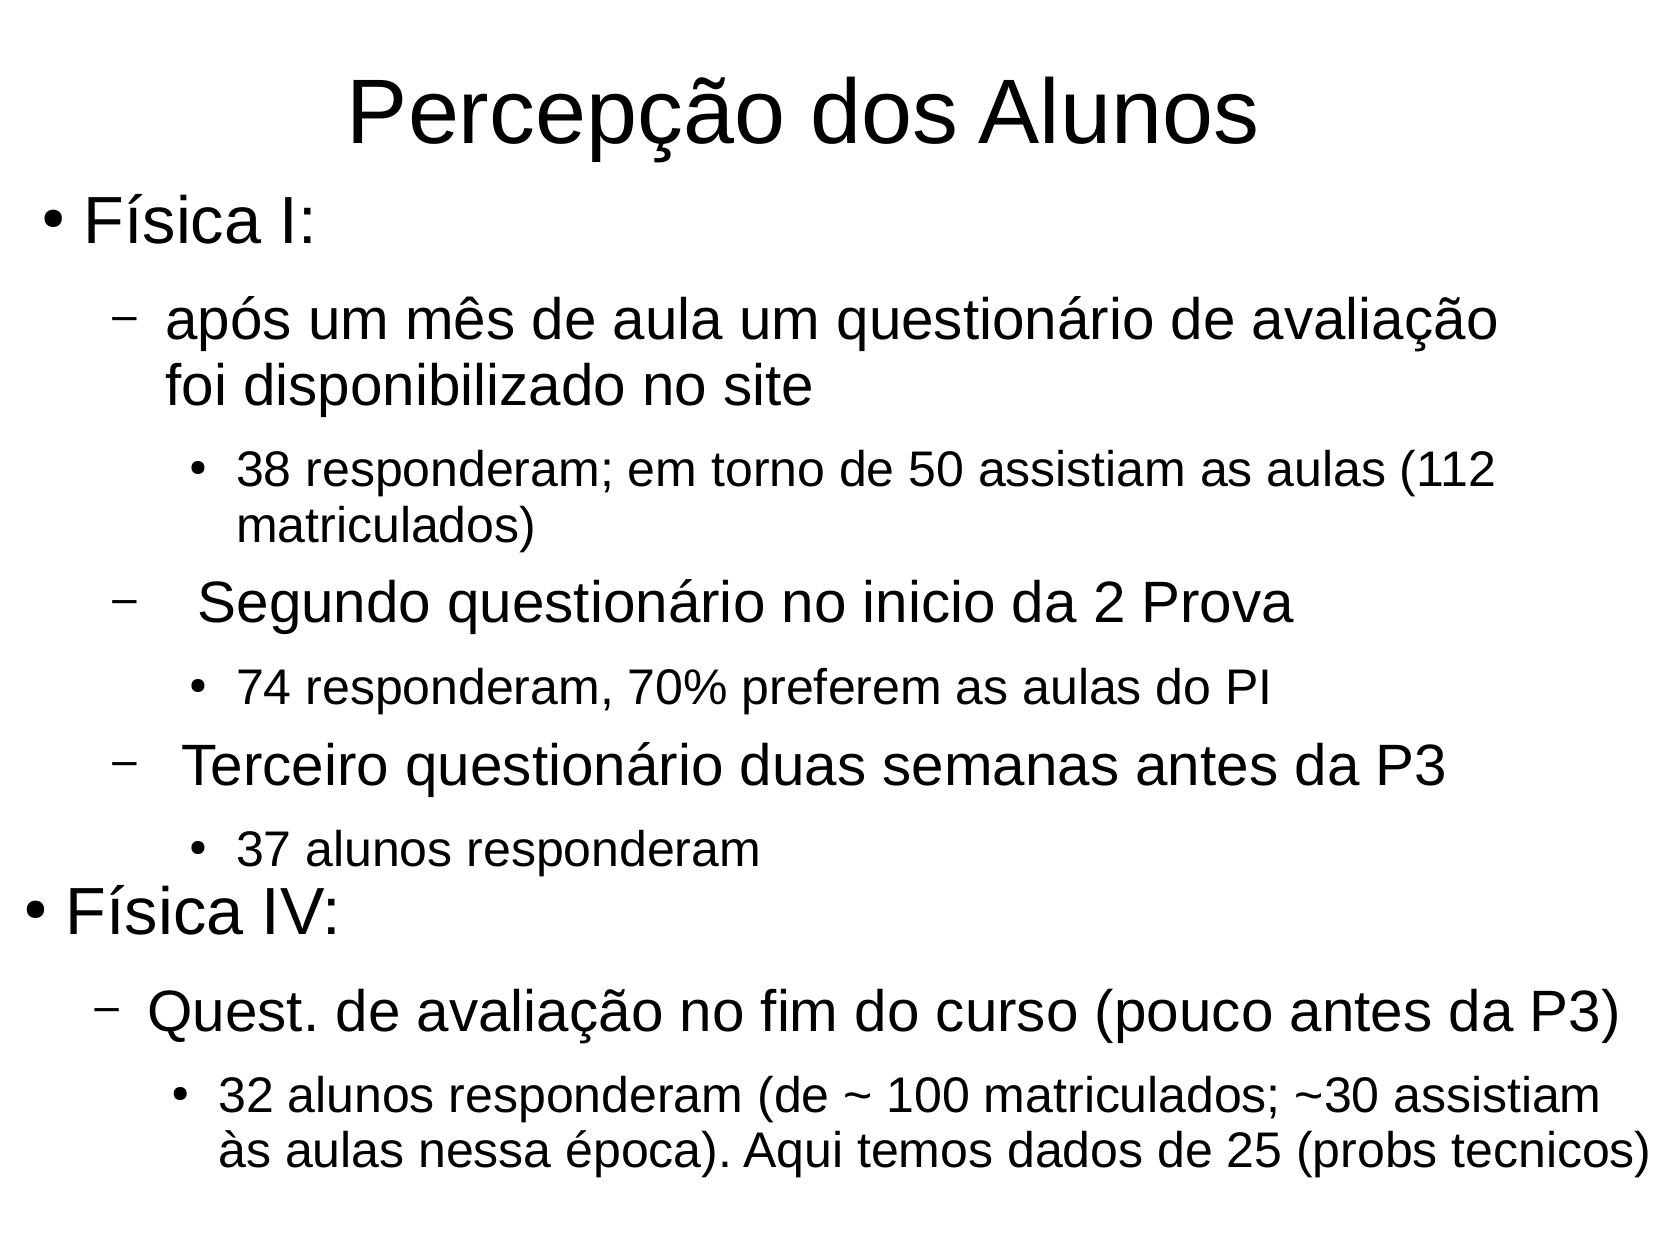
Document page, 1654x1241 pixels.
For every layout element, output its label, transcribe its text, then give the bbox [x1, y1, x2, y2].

list Física IV: Quest. de avaliação no fim do curso (pouco antes da P3) 32 alunos responderam (de ~ 100 matriculados; ~30 assistiam às aulas nessa época). Aqui temos dados de 25 (probs tecnicos) [5, 874, 1654, 1241]
list Física I: após um mês de aula um questionário de avaliação foi disponibilizado no site 38 responderam; em torno de 50 assistiam as aulas (112 matriculados) Segundo questionário no inicio da 2 Prova 74 responderam, 70% preferem as aulas do PI Terceiro questionário duas semanas antes da P3 37 alunos responderam [23, 183, 1512, 1154]
title Percepção dos Alunos [82, 8, 1571, 216]
